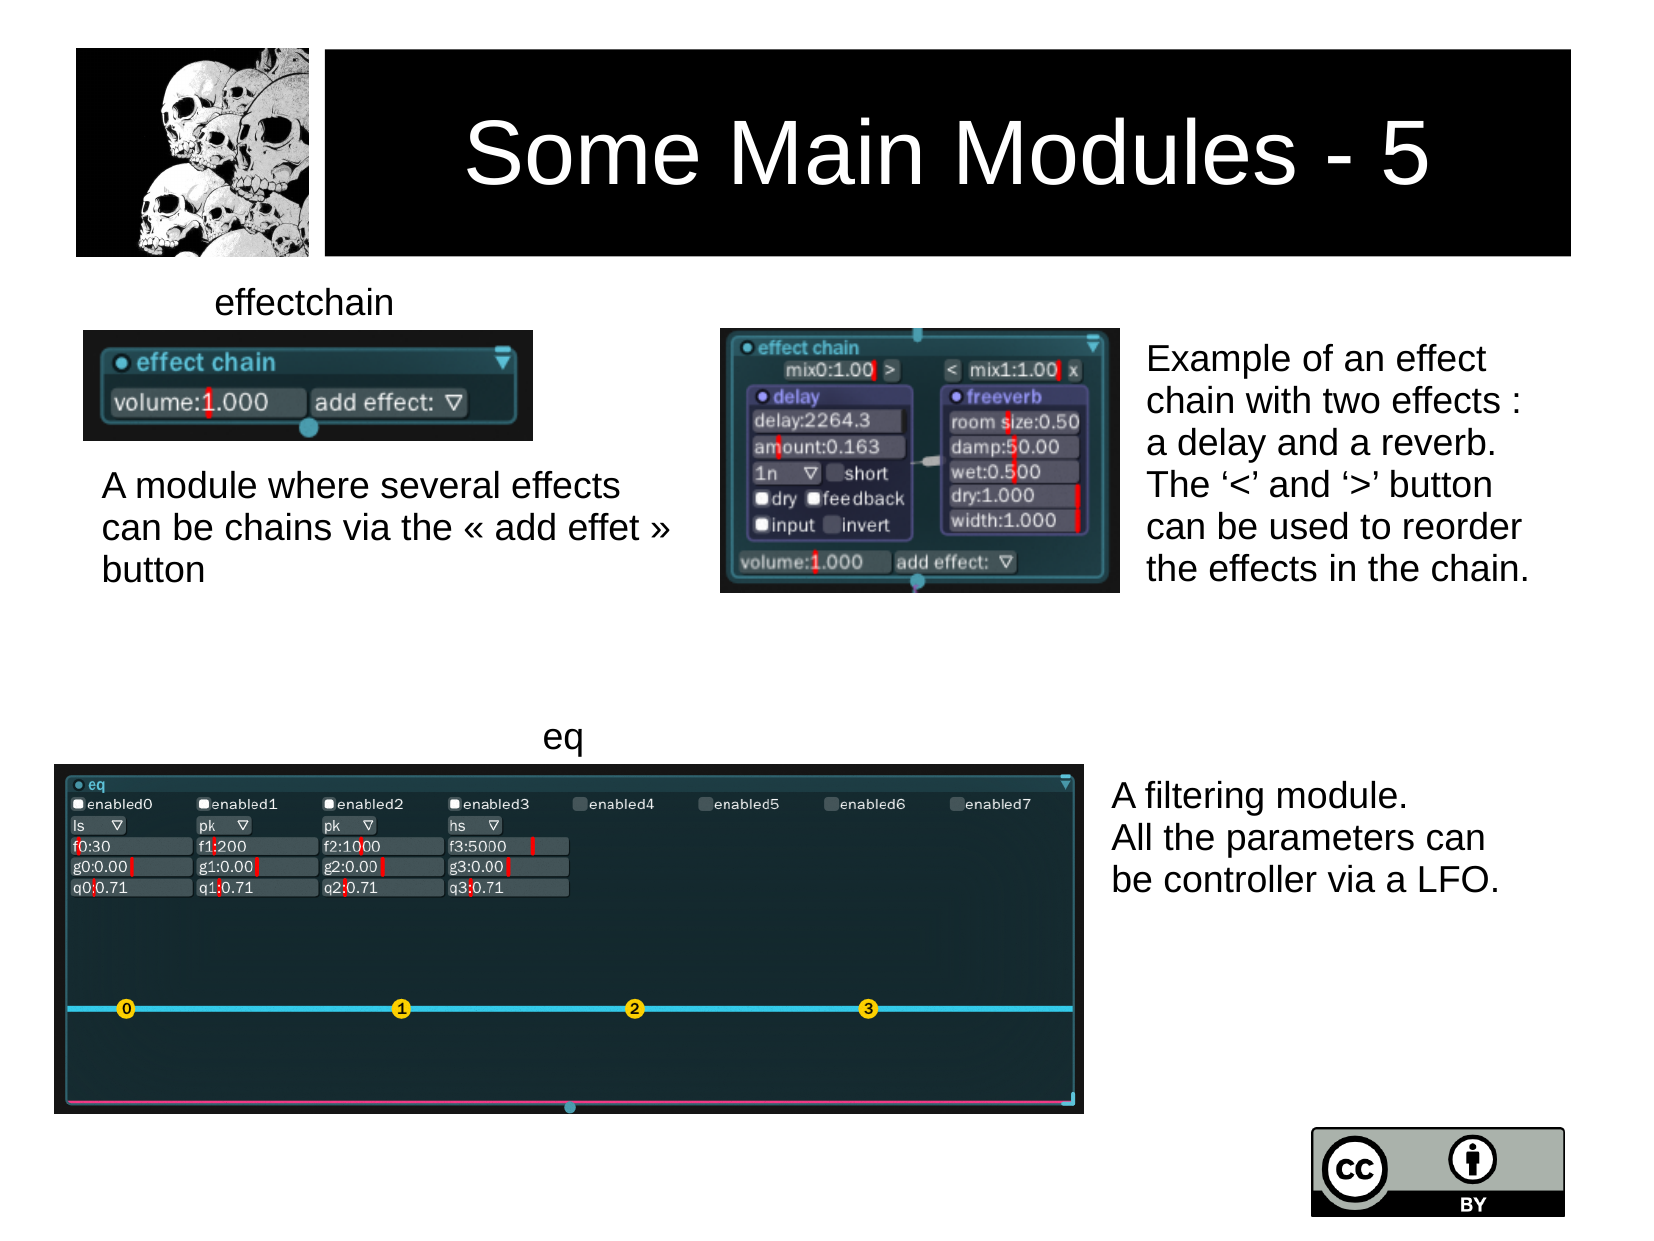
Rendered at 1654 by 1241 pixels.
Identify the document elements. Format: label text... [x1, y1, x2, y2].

picture [83, 330, 533, 441]
picture [720, 328, 1120, 593]
text_box A module where several effects can be chains via the « add effet » button [86, 457, 696, 598]
text_box eq [528, 708, 604, 765]
picture [1311, 1127, 1565, 1217]
text_box A filtering module. All the parameters can be controller via a LFO. [1096, 766, 1533, 908]
picture [76, 48, 309, 257]
title Some Main Modules - 5 [324, 49, 1571, 257]
text_box effectchain [199, 274, 433, 332]
text_box Example of an effect chain with two effects : a delay and a reverb. The ‘<’ and ‘>’ button can be used to reorder the effects in the chain. [1131, 329, 1560, 597]
picture [54, 764, 1084, 1114]
